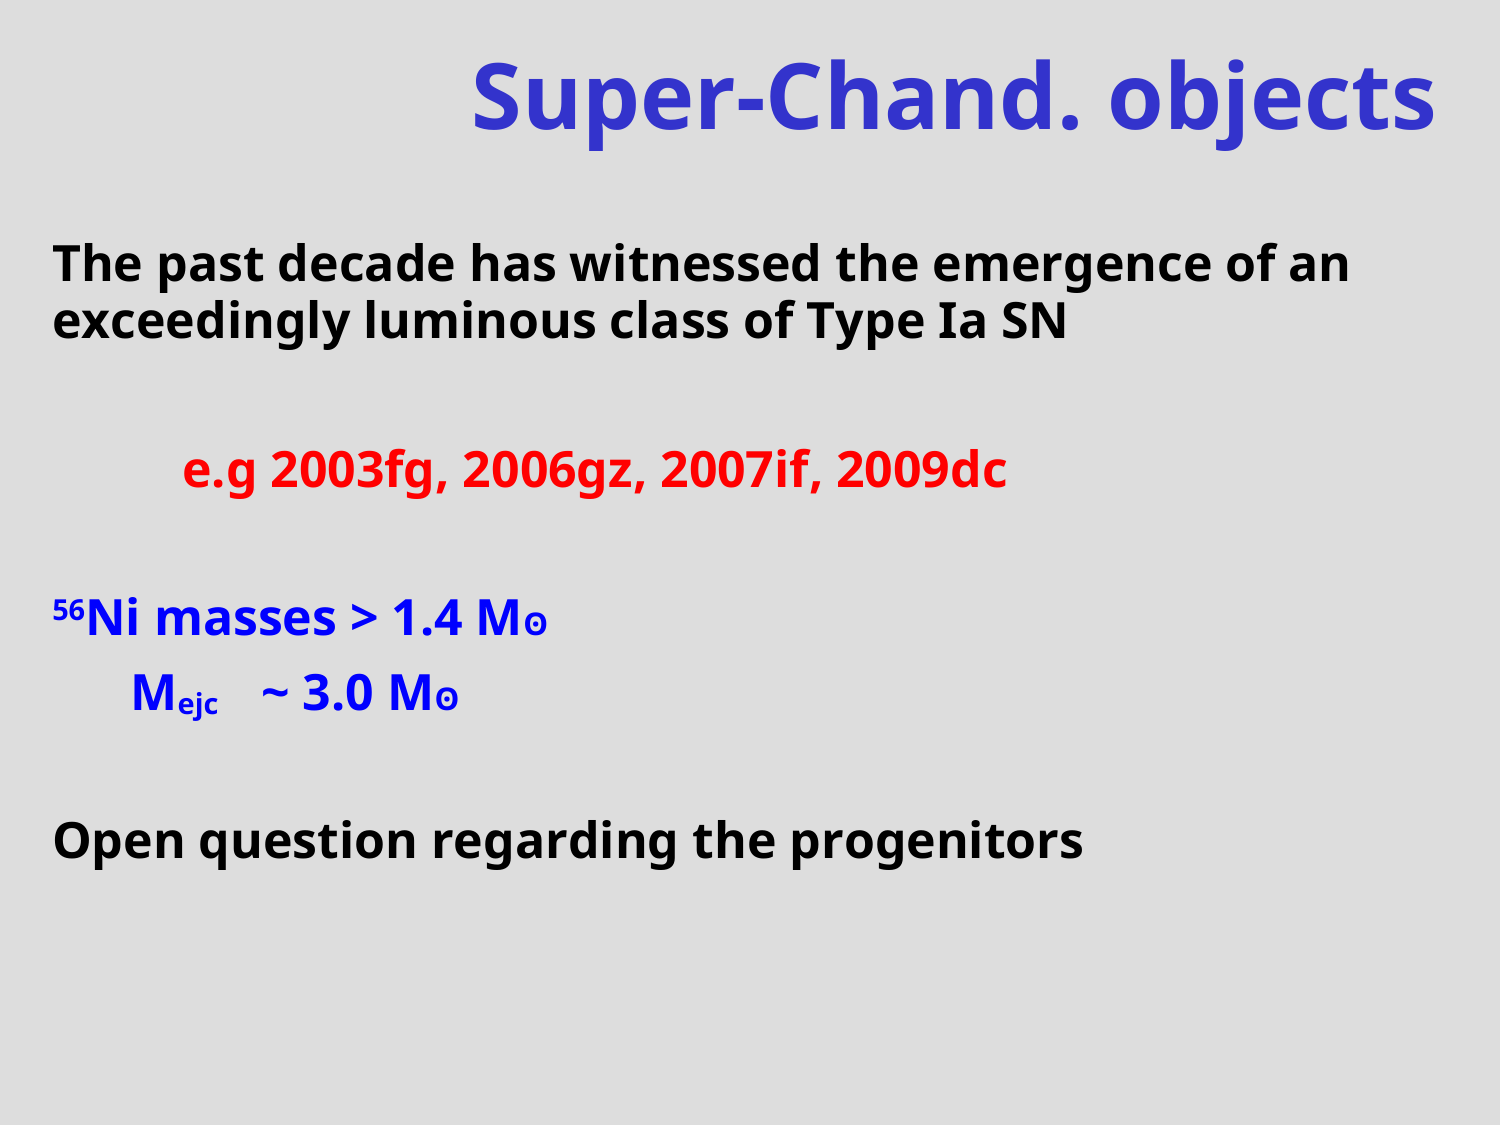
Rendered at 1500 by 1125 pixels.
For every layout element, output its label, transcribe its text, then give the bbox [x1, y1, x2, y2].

text_box The past decade has witnessed the emergence of an exceedingly luminous class of Type Ia SN e.g 2003fg, 2006gz, 2007if, 2009dc 56Ni masses > 1.4 Mʘ Mejc ~ 3.0 Mʘ Open question regarding the progenitors [37, 224, 1388, 1088]
text_box Super-Chand. objects [441, 36, 1492, 158]
